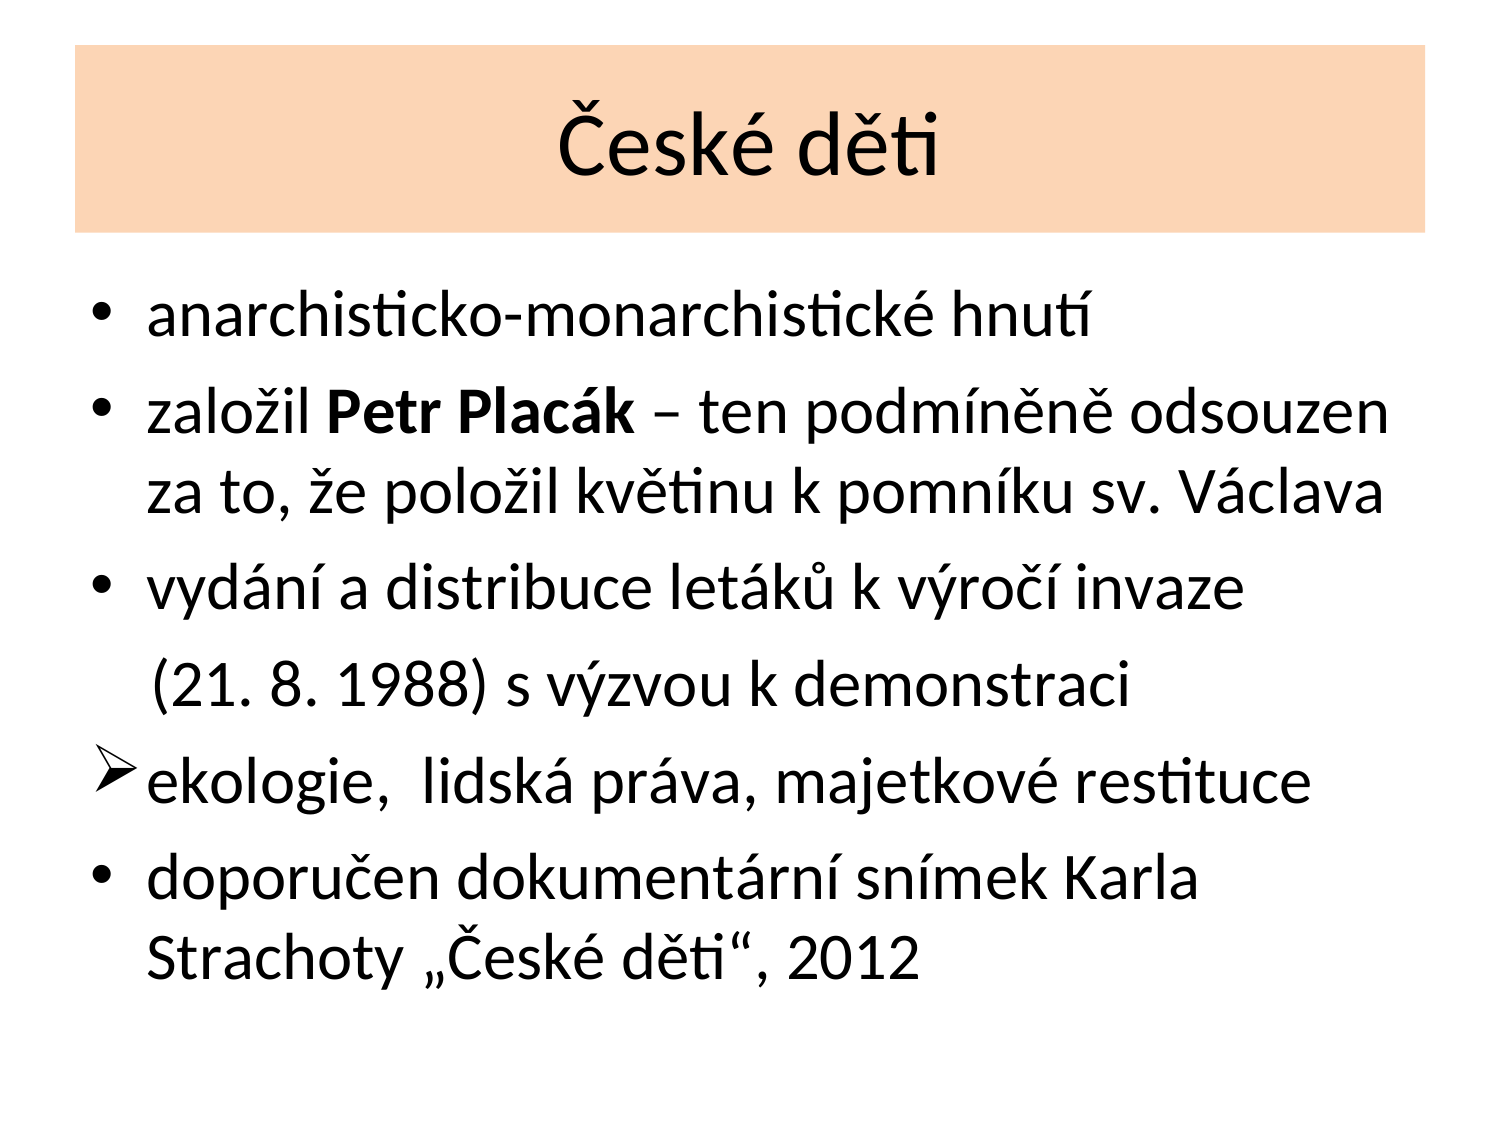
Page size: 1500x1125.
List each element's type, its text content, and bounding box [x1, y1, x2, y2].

list anarchisticko-monarchistické hnutí založil Petr Placák – ten podmíněně odsouzen za to, že položil květinu k pomníku sv. Václava vydání a distribuce letáků k výročí invaze (21. 8. 1988) s výzvou k demonstraci ekologie, lidská práva, majetkové restituce doporučen dokumentární snímek Karla Strachoty „České děti“, 2012 [75, 262, 1426, 1098]
title České děti [75, 45, 1426, 233]
